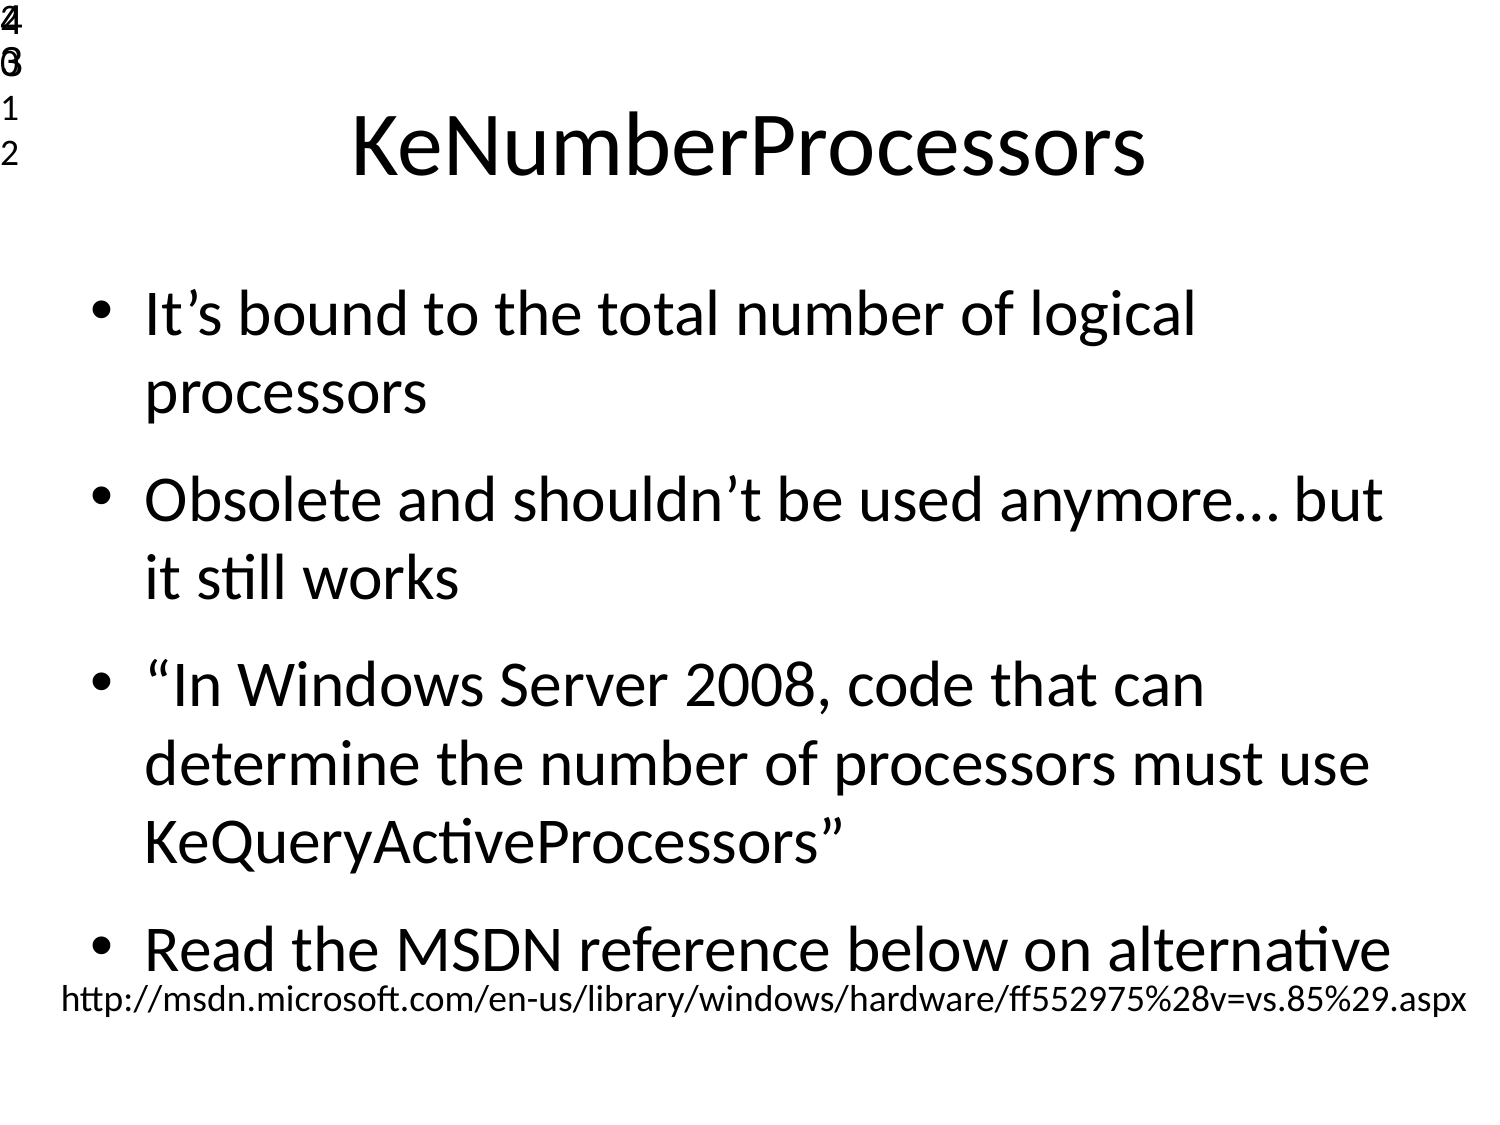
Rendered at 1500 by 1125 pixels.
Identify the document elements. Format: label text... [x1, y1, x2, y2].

list It’s bound to the total number of logical processors Obsolete and shouldn’t be used anymore… but it still works “In Windows Server 2008, code that can determine the number of processors must use KeQueryActiveProcessors” Read the MSDN reference below on alternative [75, 262, 1425, 967]
text_box http://msdn.microsoft.com/en-us/library/windows/hardware/ff552975%28v=vs.85%29.aspx [46, 967, 1500, 1027]
title KeNumberProcessors [75, 45, 1425, 233]
